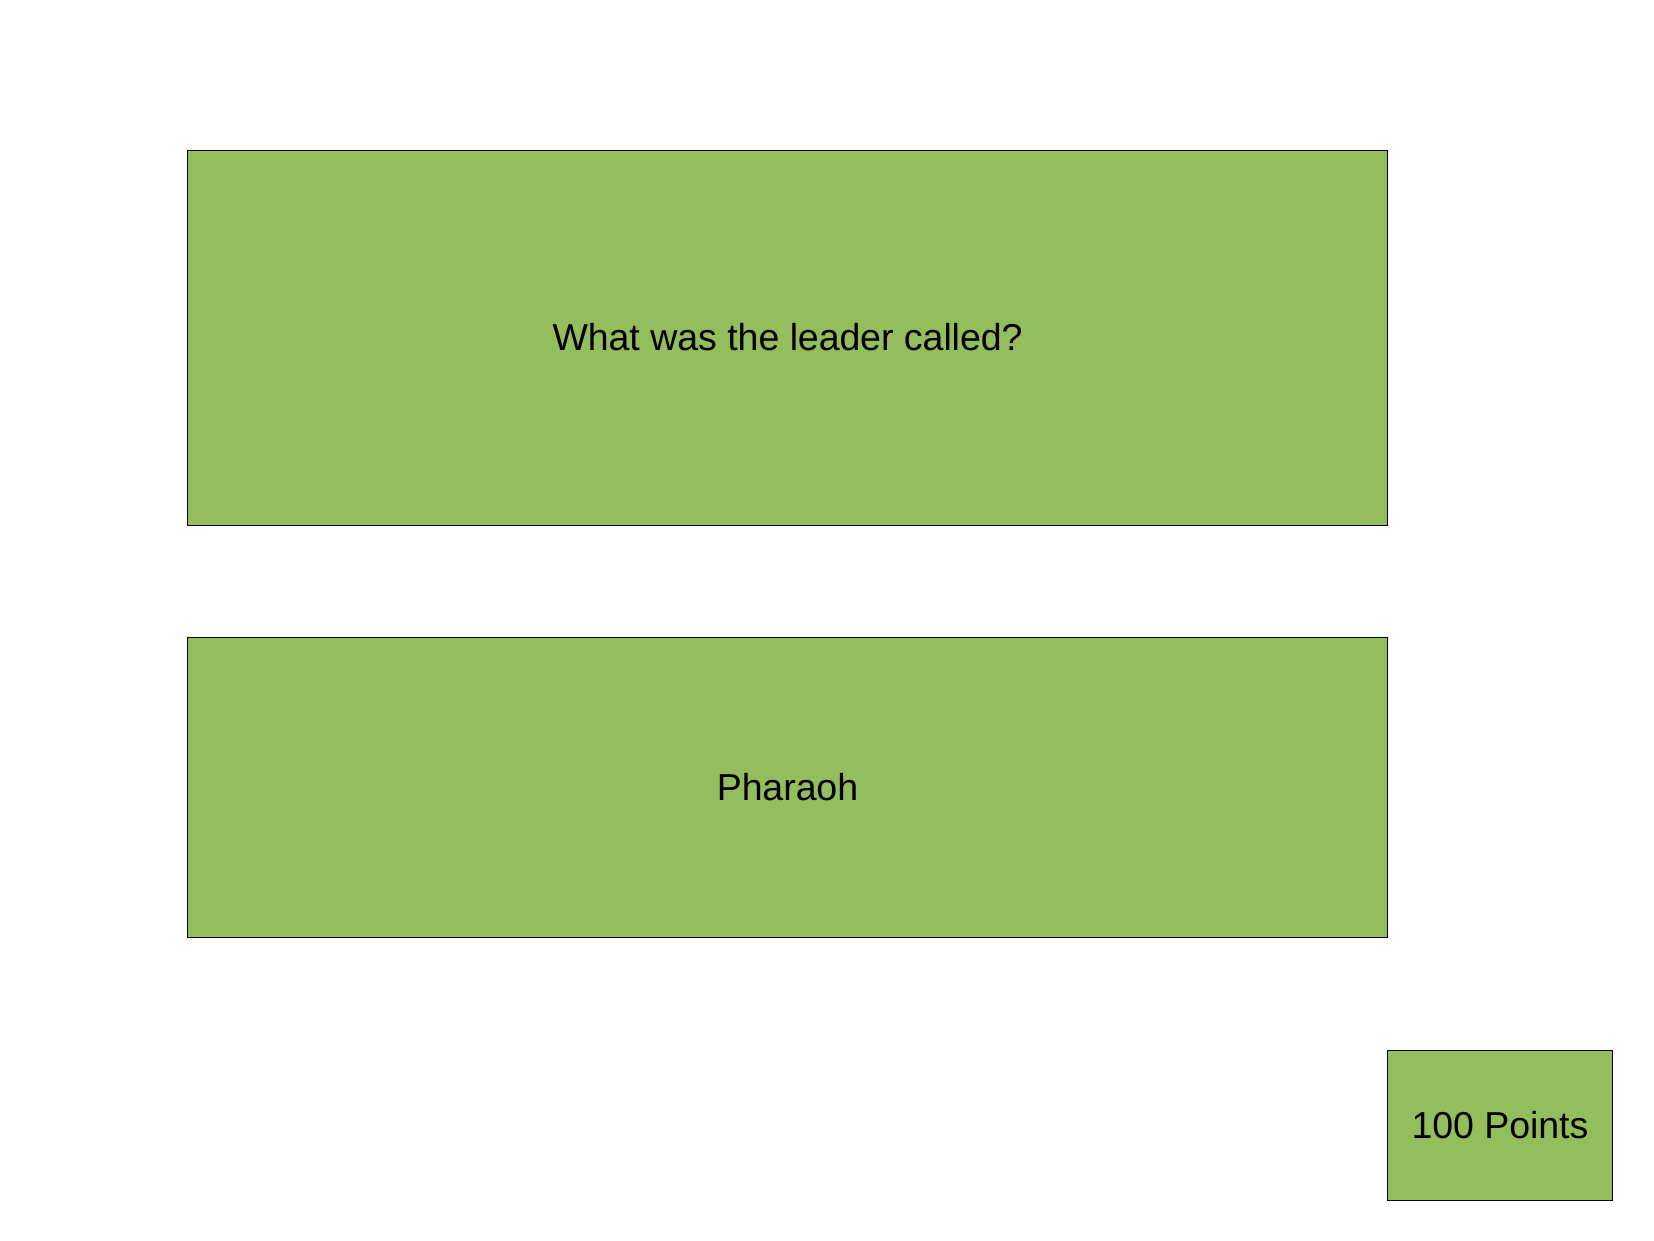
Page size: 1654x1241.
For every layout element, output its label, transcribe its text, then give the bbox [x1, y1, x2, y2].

text_box Pharaoh [187, 637, 1388, 938]
text_box What was the leader called? [187, 150, 1388, 526]
text_box 100 Points [1387, 1050, 1613, 1201]
